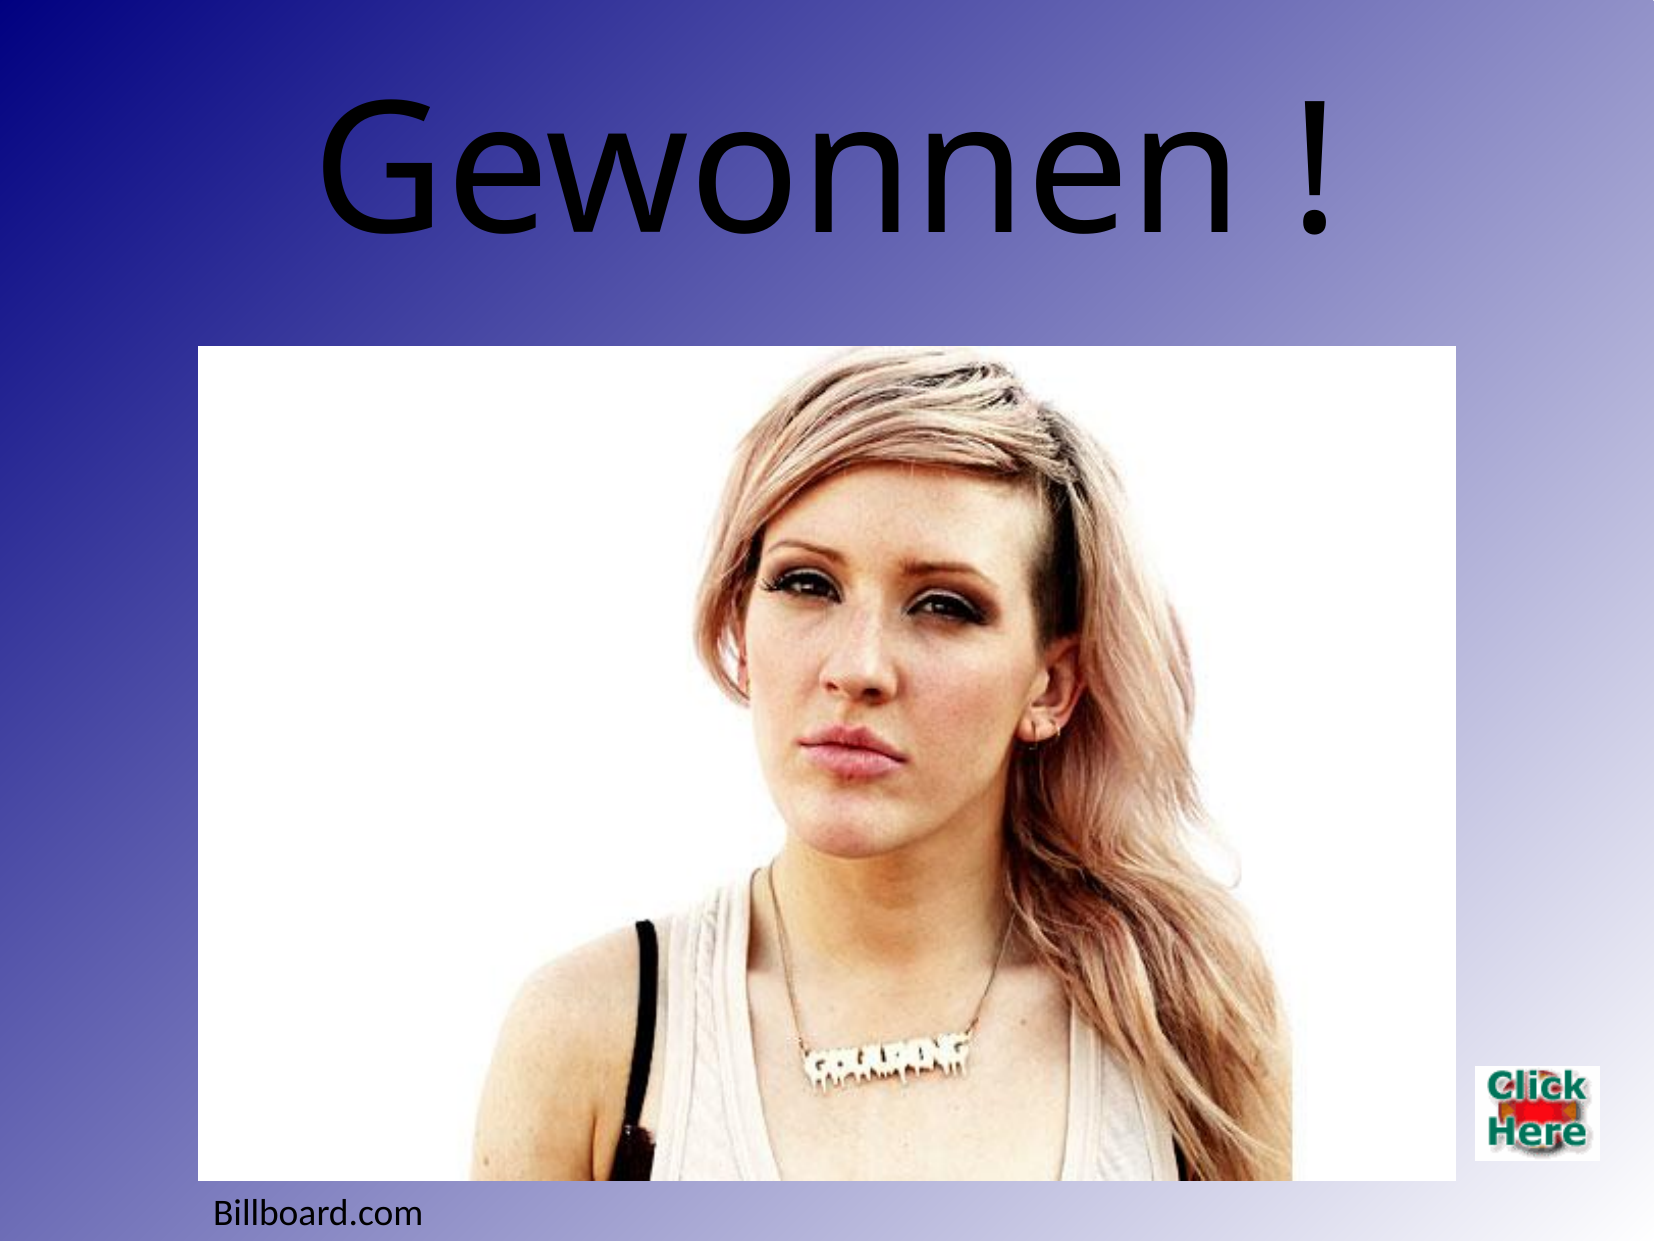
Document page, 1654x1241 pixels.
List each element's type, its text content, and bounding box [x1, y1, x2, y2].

text_box Gewonnen ! [82, 49, 1571, 257]
picture [1475, 1066, 1600, 1161]
picture [198, 346, 1456, 1181]
text_box Billboard.com [198, 1180, 585, 1241]
